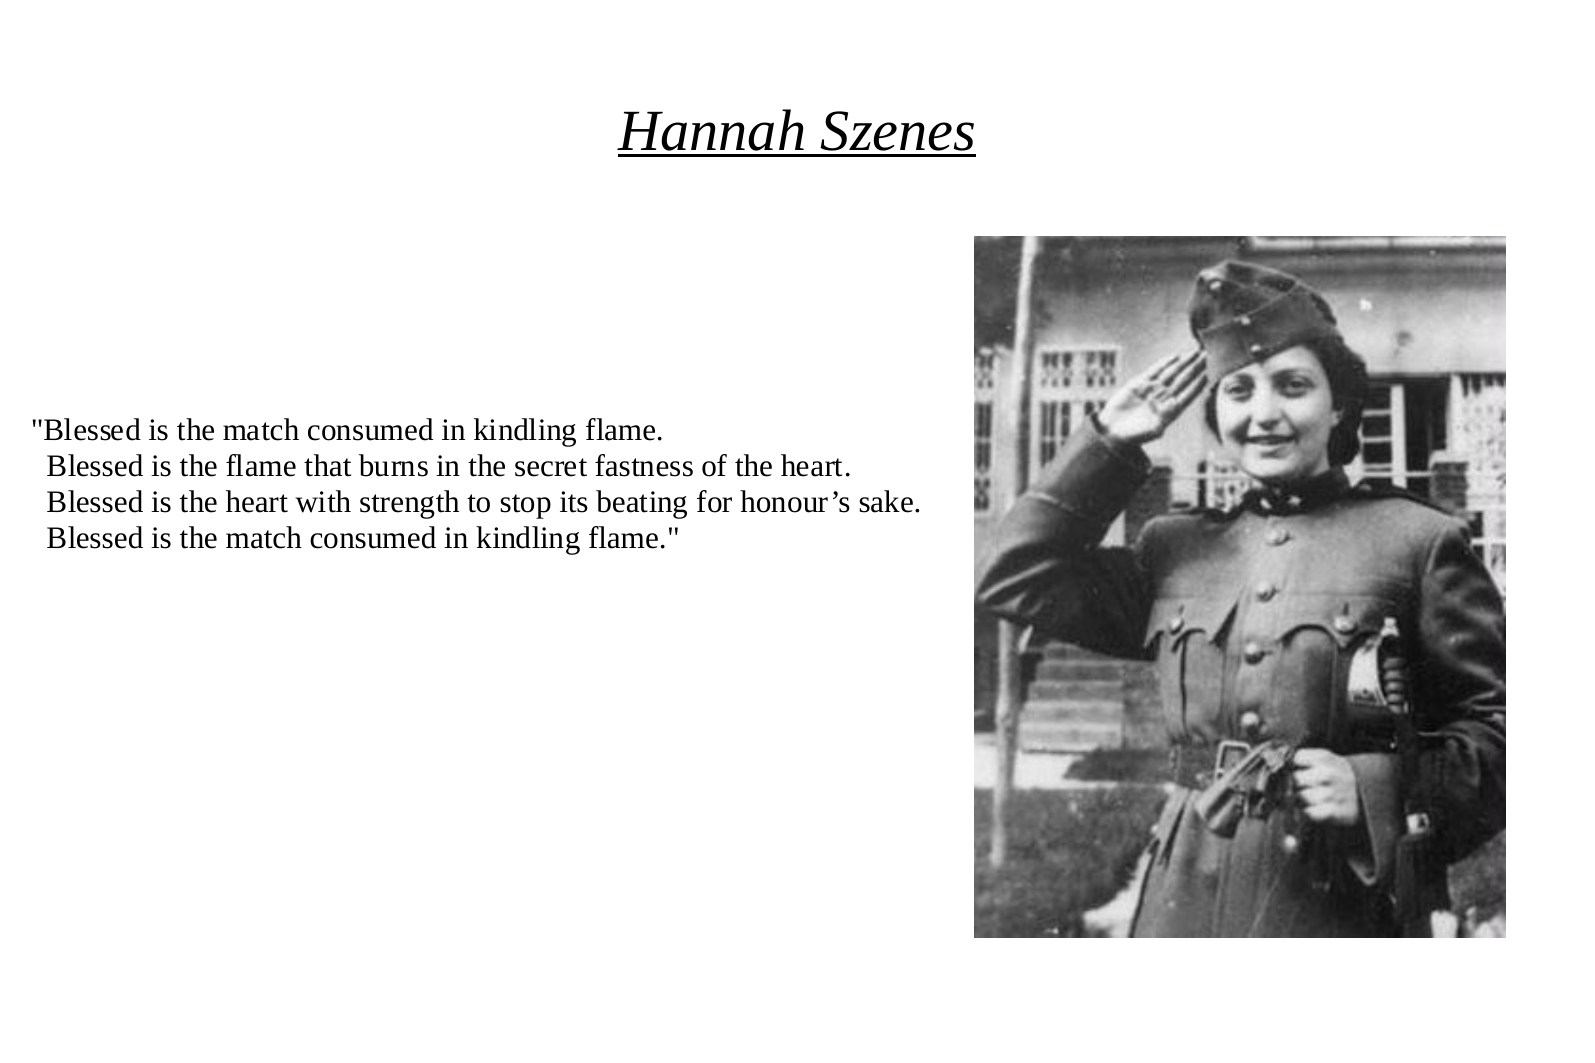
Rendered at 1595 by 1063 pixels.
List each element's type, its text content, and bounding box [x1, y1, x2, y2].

picture [974, 236, 1506, 938]
title Hannah Szenes [79, 42, 1515, 220]
chart [29, 412, 1035, 591]
